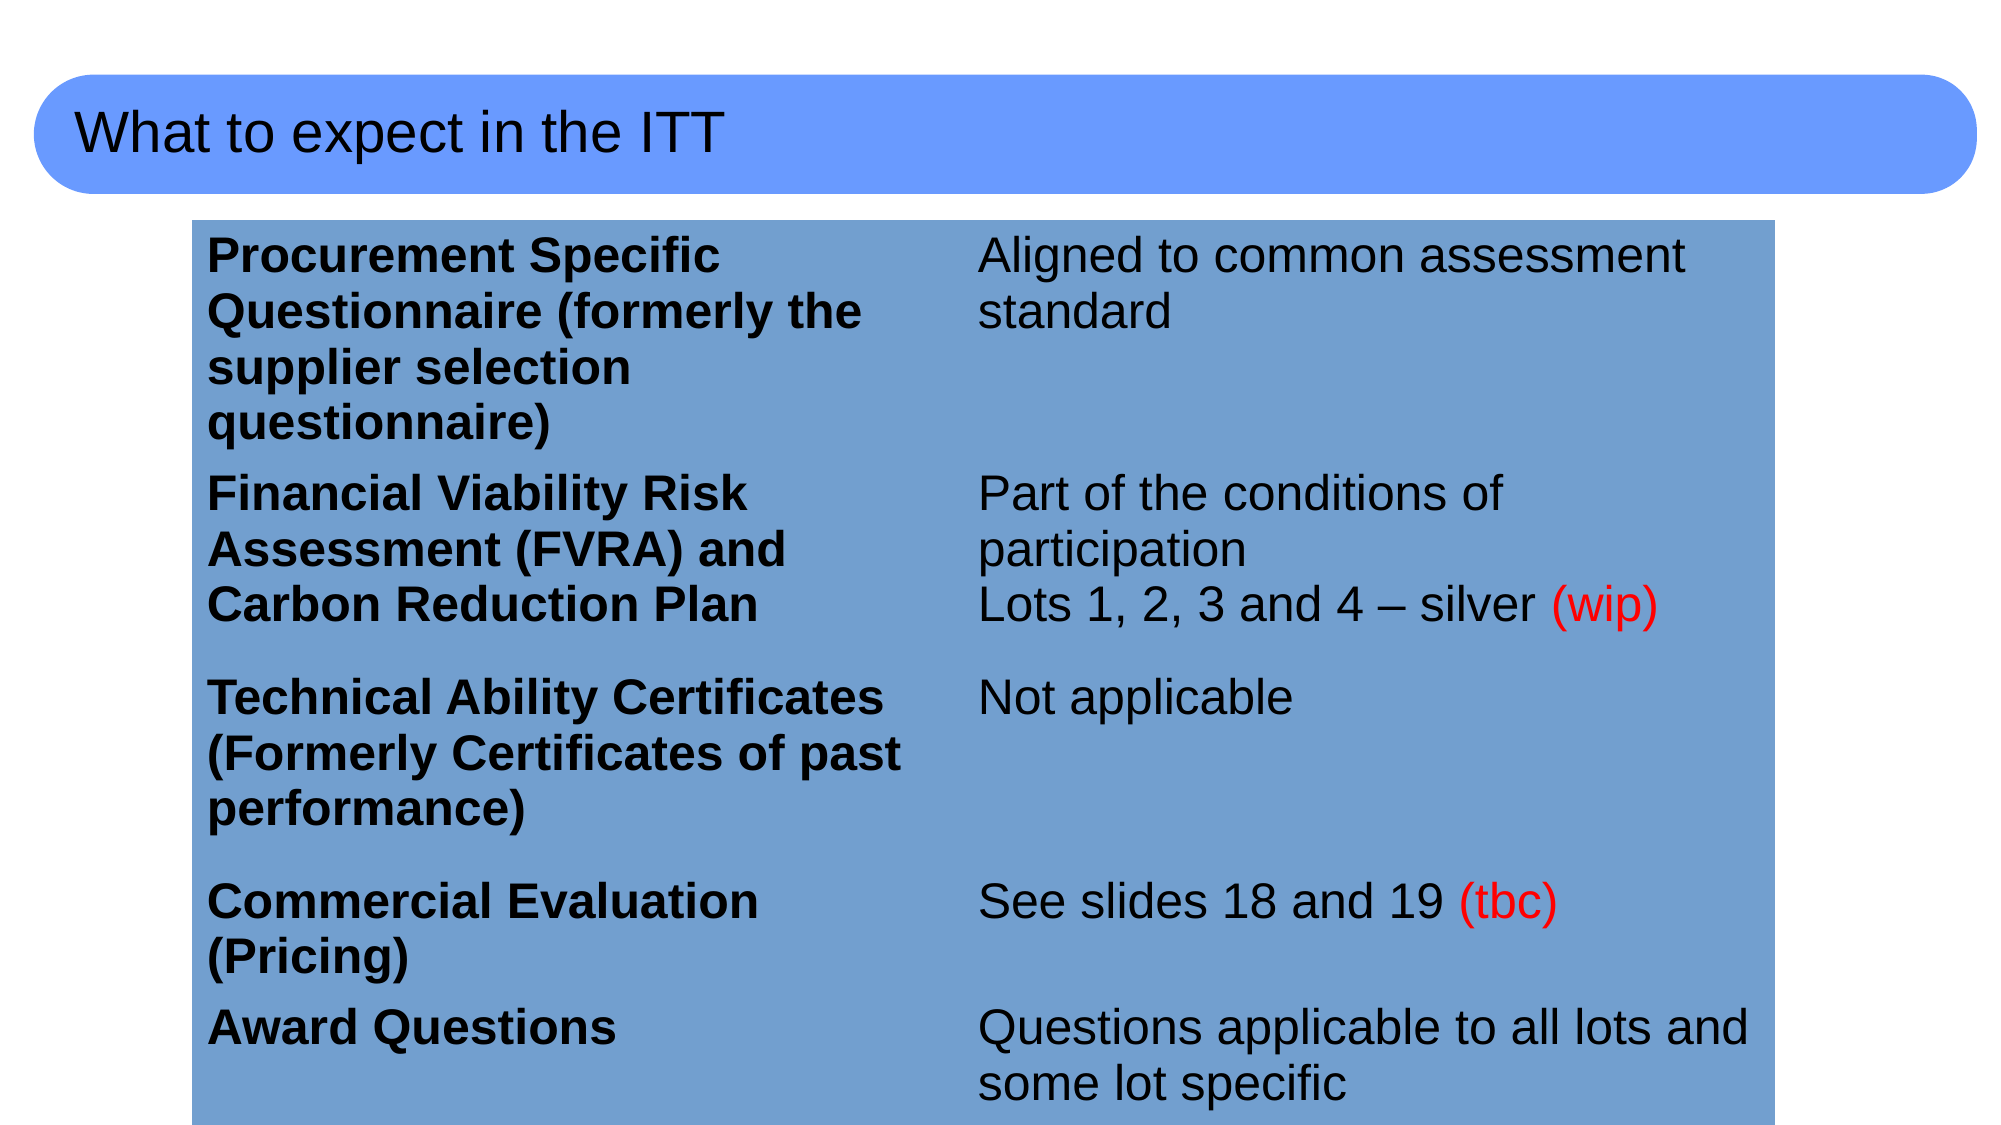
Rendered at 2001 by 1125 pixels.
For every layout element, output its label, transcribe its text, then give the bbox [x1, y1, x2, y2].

table_cell Questions applicable to all lots and some lot specific [963, 992, 1775, 1125]
table_cell Commercial Evaluation (Pricing) [192, 866, 963, 992]
table_cell Not applicable [963, 662, 1775, 866]
table_header Aligned to common assessment standard [963, 220, 1775, 458]
table_cell Part of the conditions of participation Lots 1, 2, 3 and 4 – silver (wip) [963, 458, 1775, 662]
table_cell Financial Viability Risk Assessment (FVRA) and Carbon Reduction Plan [192, 458, 963, 662]
table_cell See slides 18 and 19 (tbc) [963, 866, 1775, 992]
table_cell Technical Ability Certificates (Formerly Certificates of past performance) [192, 662, 963, 866]
title What to expect in the ITT [74, 94, 1647, 182]
table_header Procurement Specific Questionnaire (formerly the supplier selection questionnaire) [192, 220, 963, 458]
table_cell Award Questions [192, 992, 963, 1125]
